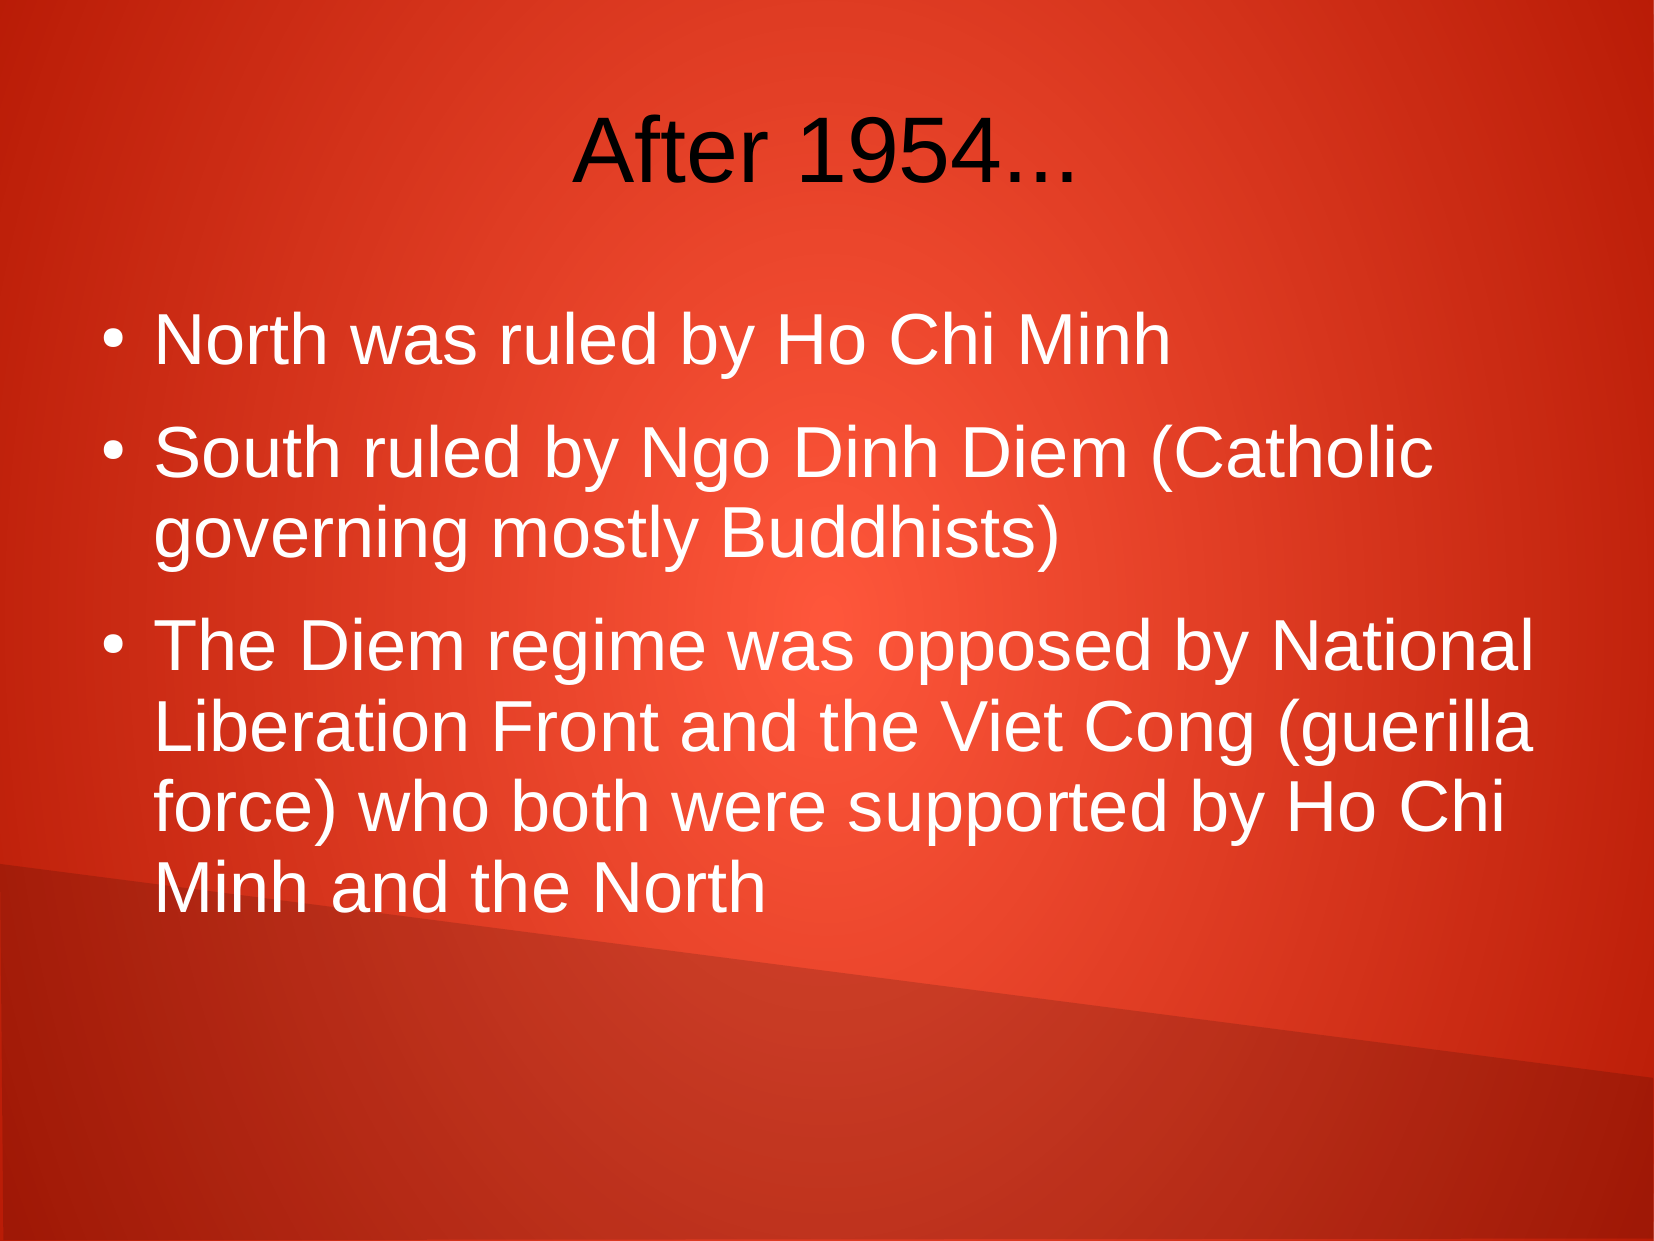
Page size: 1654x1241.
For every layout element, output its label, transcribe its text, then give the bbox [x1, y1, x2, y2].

list North was ruled by Ho Chi Minh South ruled by Ngo Dinh Diem (Catholic governing mostly Buddhists) The Diem regime was opposed by National Liberation Front and the Viet Cong (guerilla force) who both were supported by Ho Chi Minh and the North [82, 299, 1571, 1019]
title After 1954... [82, 47, 1571, 252]
